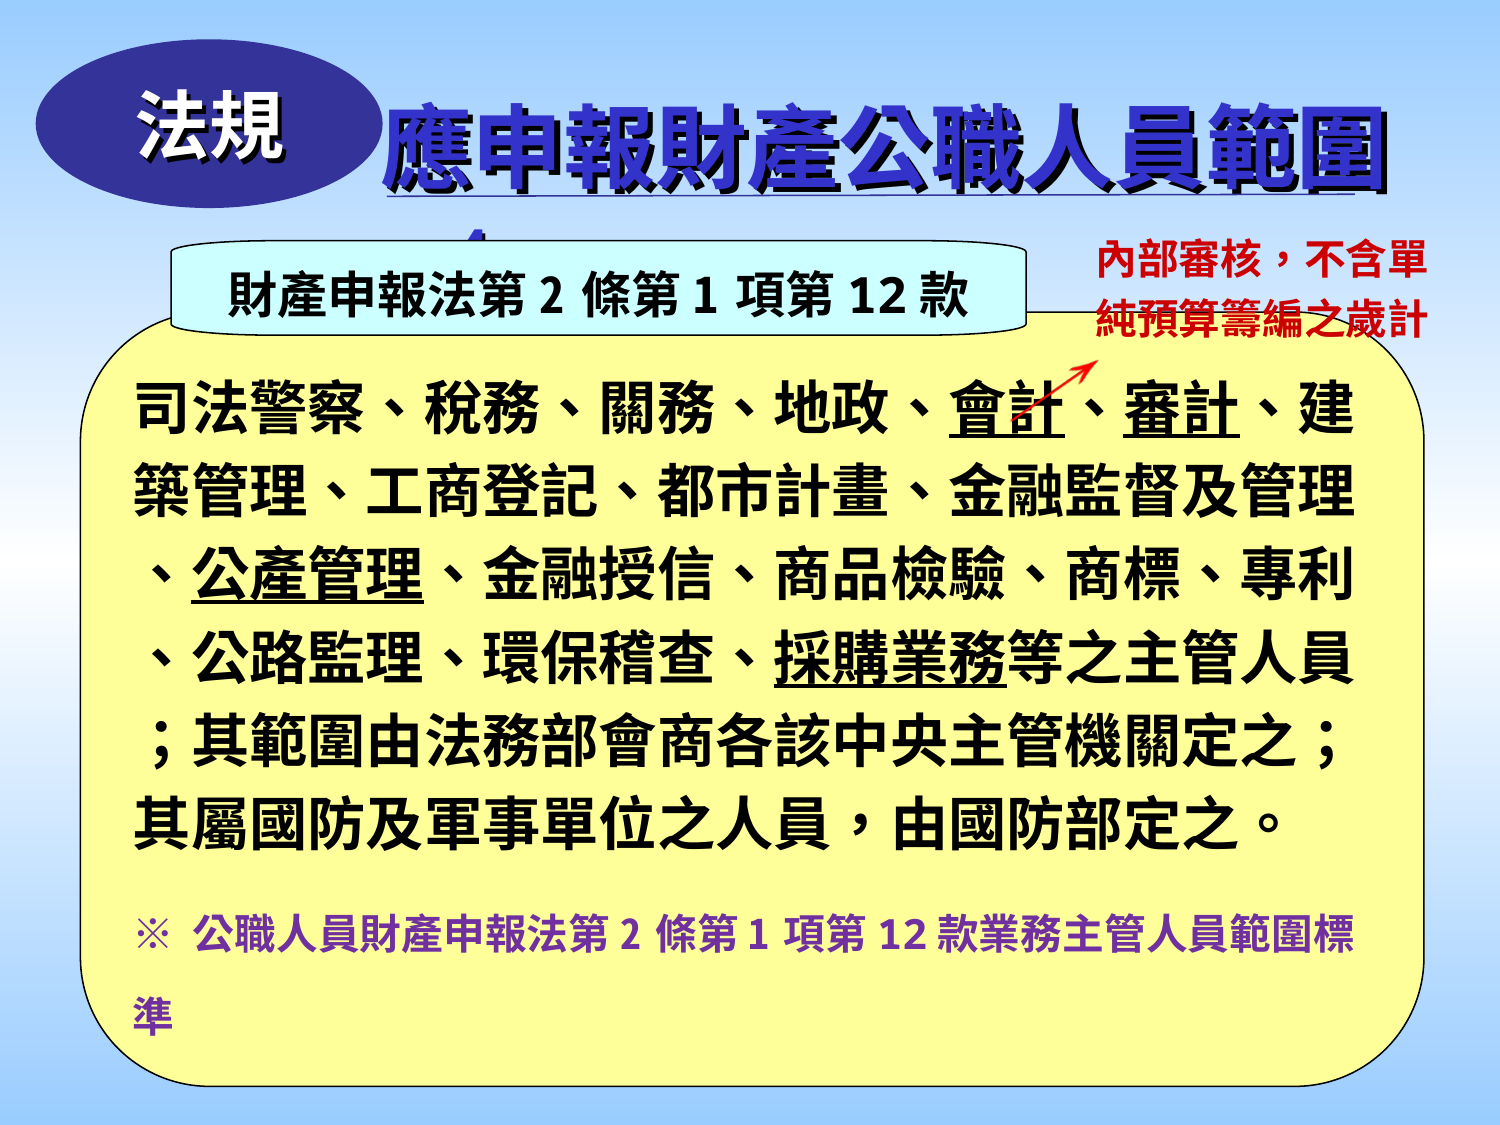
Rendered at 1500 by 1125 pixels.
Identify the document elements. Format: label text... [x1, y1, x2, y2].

text_box 應申報財產公職人員範圍4 [365, 59, 1436, 292]
table_cell [0, 13, 1500, 17]
text_box 司法警察、稅務、關務、地政、會計、審計、建築管理、工商登記、都市計畫、金融監督及管理、公產管理、金融授信、商品檢驗、商標、專利、公路監理、環保稽查、採購業務等之主管人員；其範圍由法務部會商各該中央主管機關定之；其屬國防及軍事單位之人員，由國防部定之。 ※公職人員財產申報法第2條第1項第12款業務主管人員範圍標準 [80, 312, 1424, 1087]
text_box 內部審核，不含單純預算籌編之歲計 [1080, 215, 1447, 351]
picture [926, 321, 1183, 497]
text_box 財產申報法第2條第1項第12款 [171, 240, 1027, 336]
text_box <編號> [1074, 1048, 1388, 1100]
text_box 法規 [35, 39, 365, 209]
